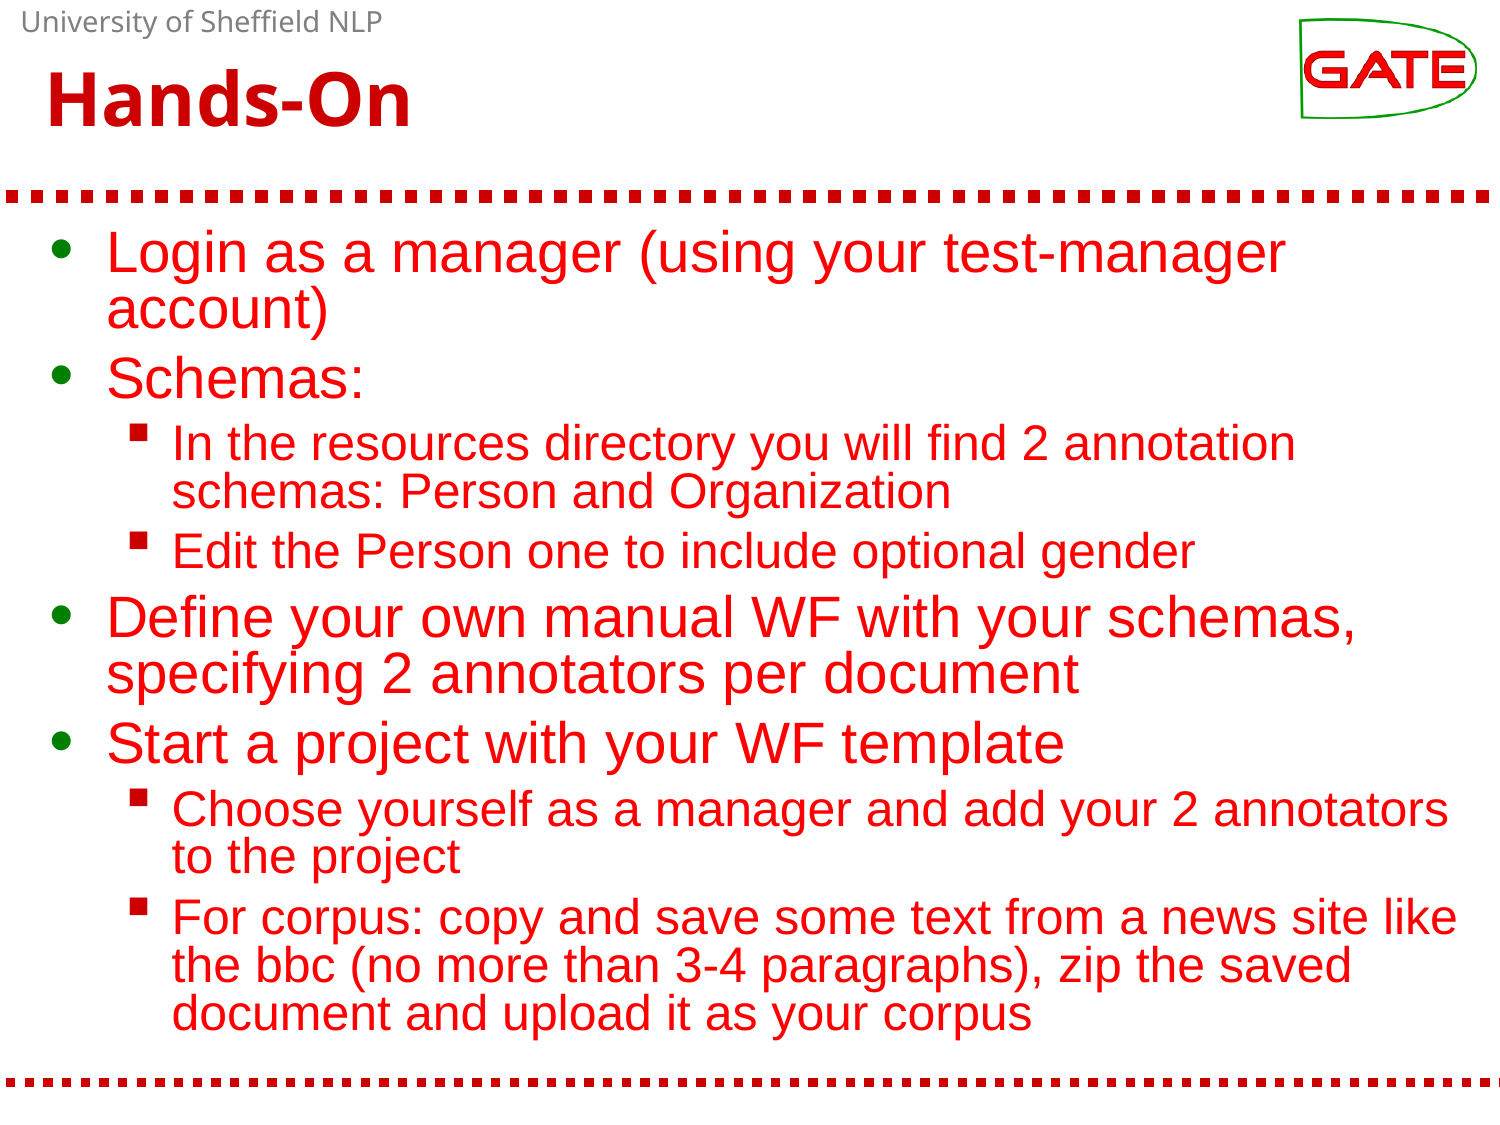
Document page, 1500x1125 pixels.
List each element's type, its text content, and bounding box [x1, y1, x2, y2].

list Login as a manager (using your test-manager account) Schemas: In the resources directory you will find 2 annotation schemas: Person and Organization Edit the Person one to include optional gender Define your own manual WF with your schemas, specifying 2 annotators per document Start a project with your WF template Choose yourself as a manager and add your 2 annotators to the project For corpus: copy and save some text from a news site like the bbc (no more than 3-4 paragraphs), zip the saved document and upload it as your corpus [35, 220, 1500, 1114]
title Hands-On [29, 42, 1188, 149]
picture [1299, 18, 1477, 119]
